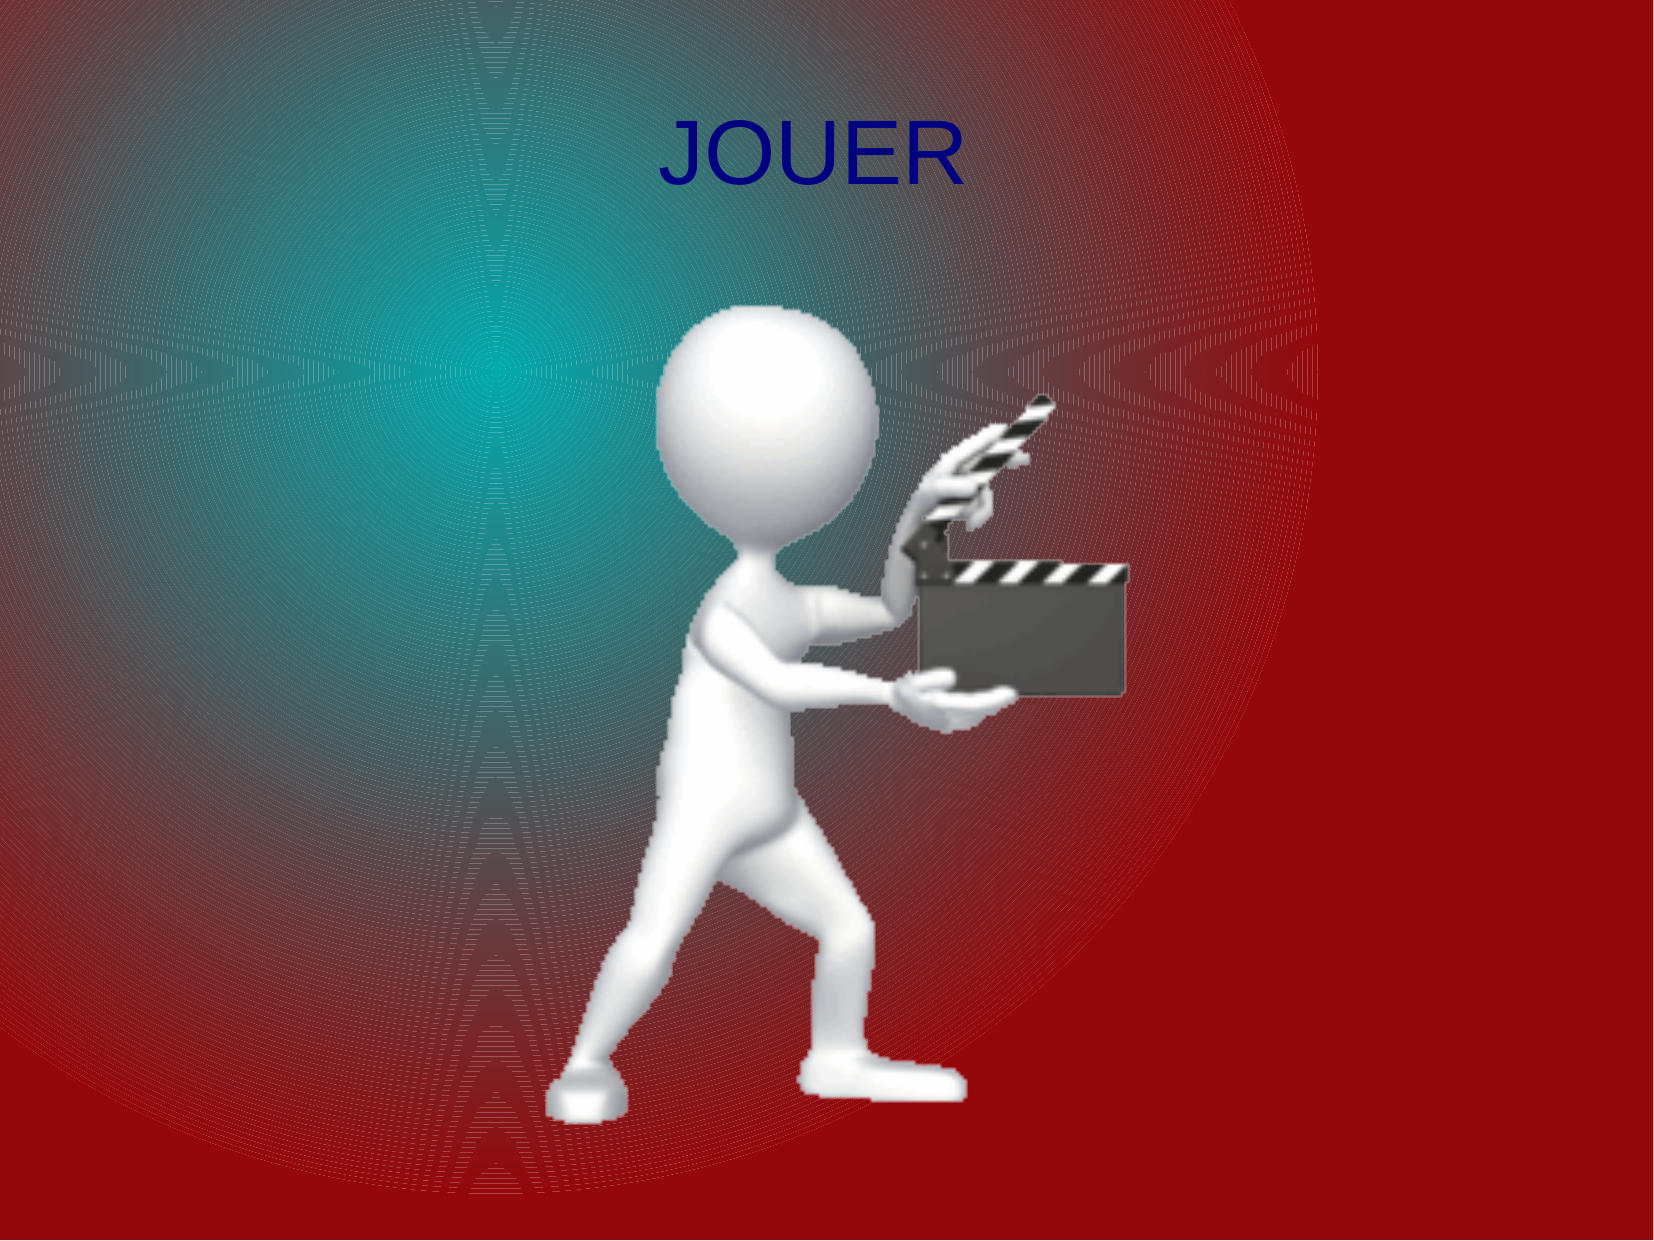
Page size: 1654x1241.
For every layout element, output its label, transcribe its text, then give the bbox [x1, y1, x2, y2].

picture [507, 278, 1182, 1241]
title JOUER [82, 49, 1571, 257]
